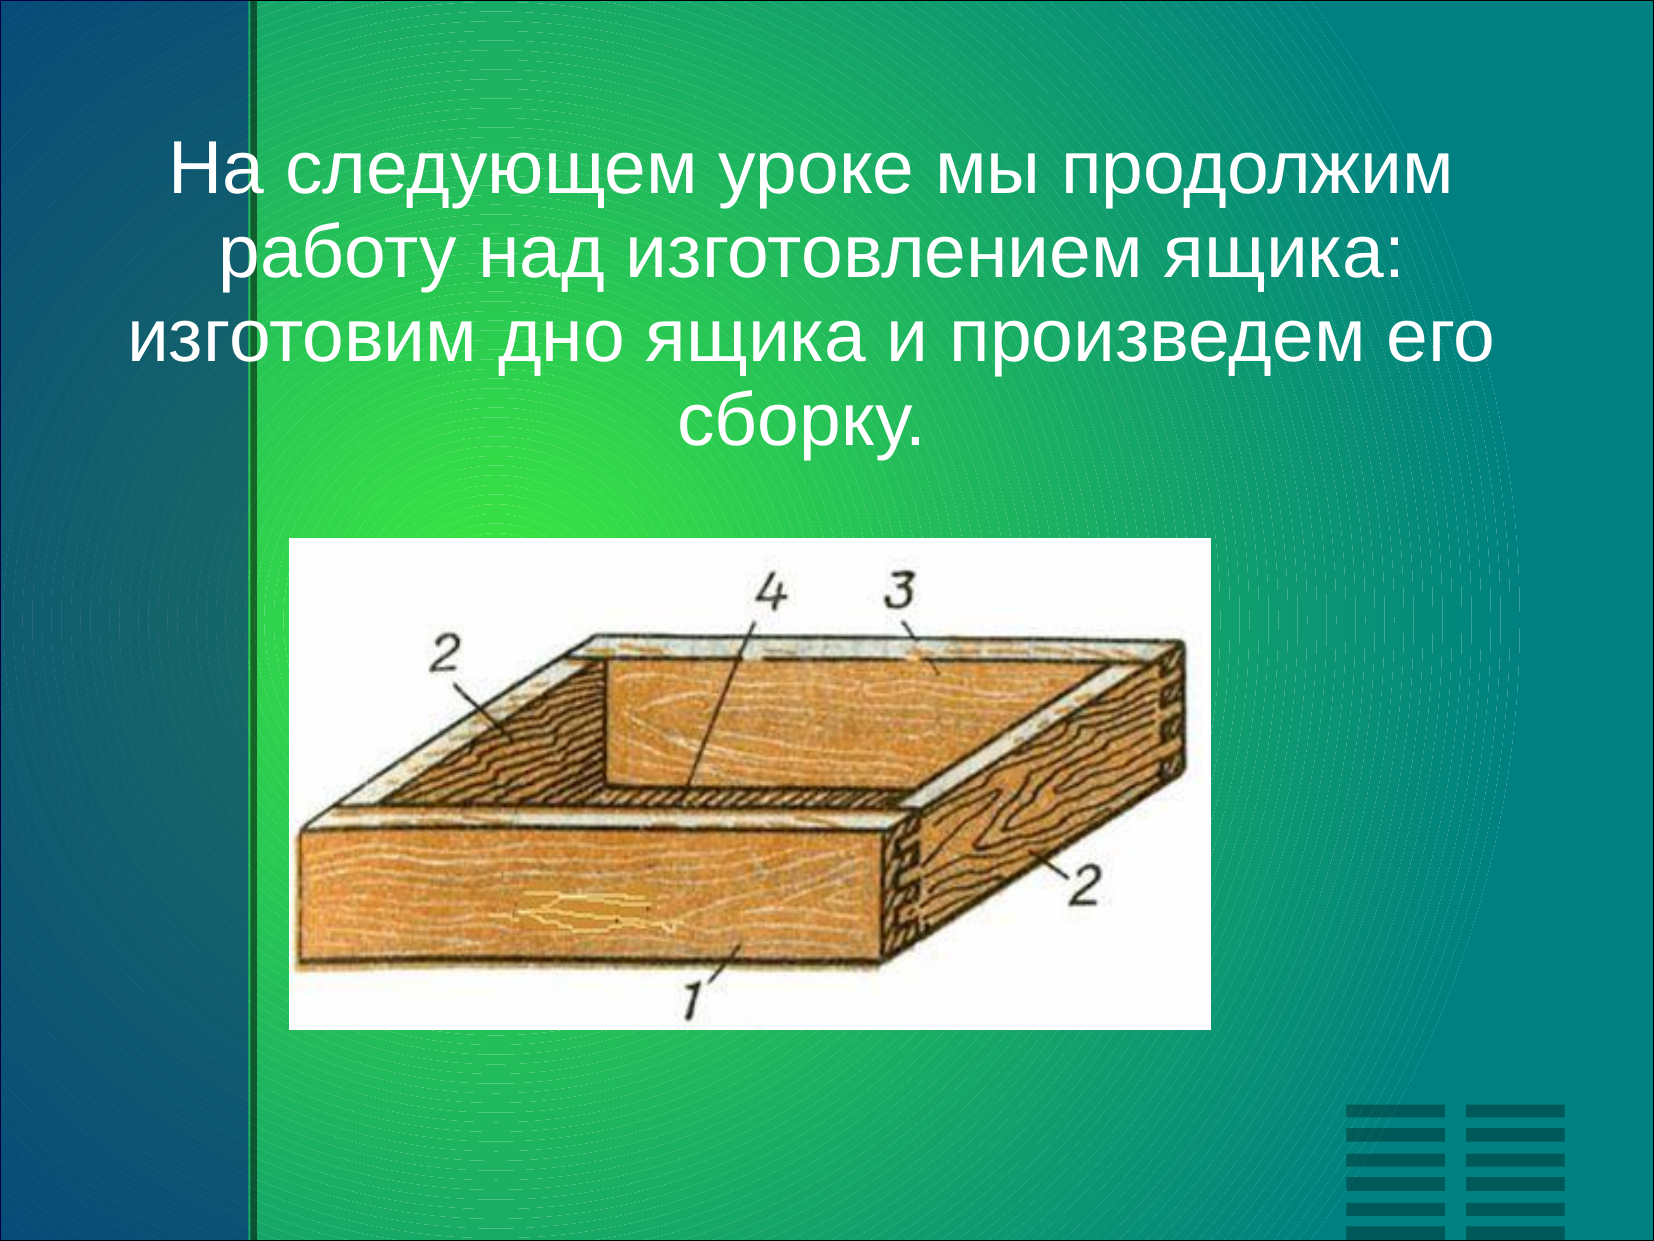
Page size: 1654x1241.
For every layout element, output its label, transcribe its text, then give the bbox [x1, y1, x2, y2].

text_box На следующем уроке мы продолжим работу над изготовлением ящика: изготовим дно ящика и произведем его сборку. [59, 118, 1565, 562]
picture [289, 538, 1211, 1030]
